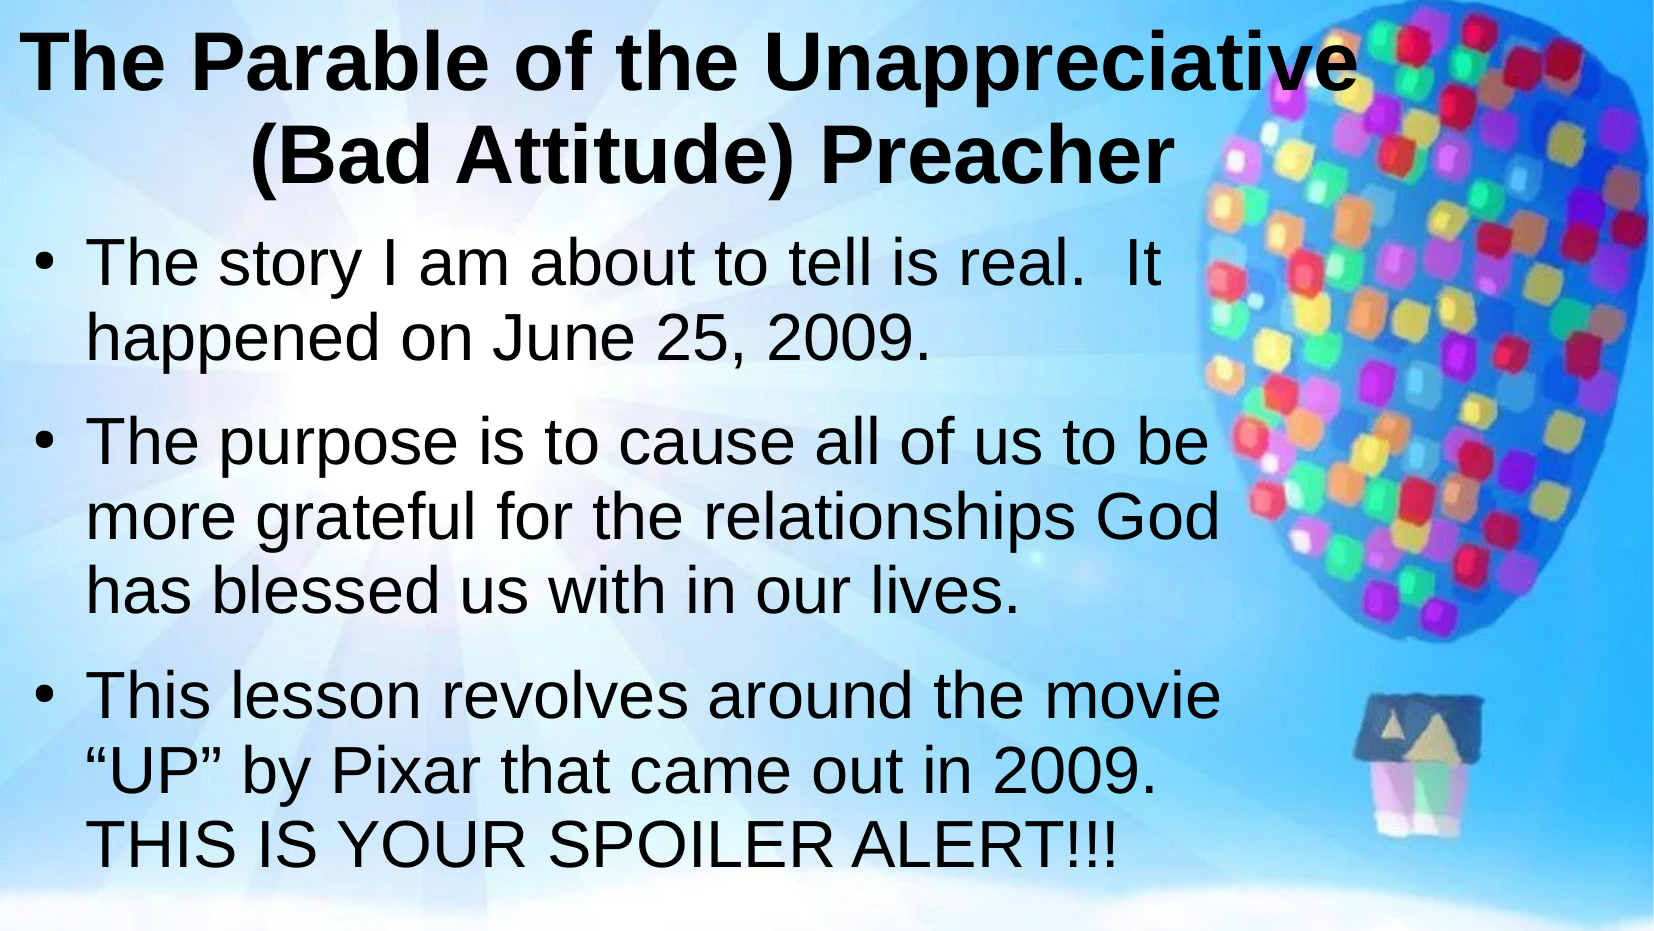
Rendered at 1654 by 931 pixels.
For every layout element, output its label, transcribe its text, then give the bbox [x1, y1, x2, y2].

title The Parable of the Unappreciative (Bad Attitude) Preacher [15, 15, 1366, 202]
picture [0, 0, 1654, 931]
list The story I am about to tell is real. It happened on June 25, 2009. The purpose is to cause all of us to be more grateful for the relationships God has blessed us with in our lives. This lesson revolves around the movie “UP” by Pixar that came out in 2009. THIS IS YOUR SPOILER ALERT!!! [15, 225, 1246, 931]
